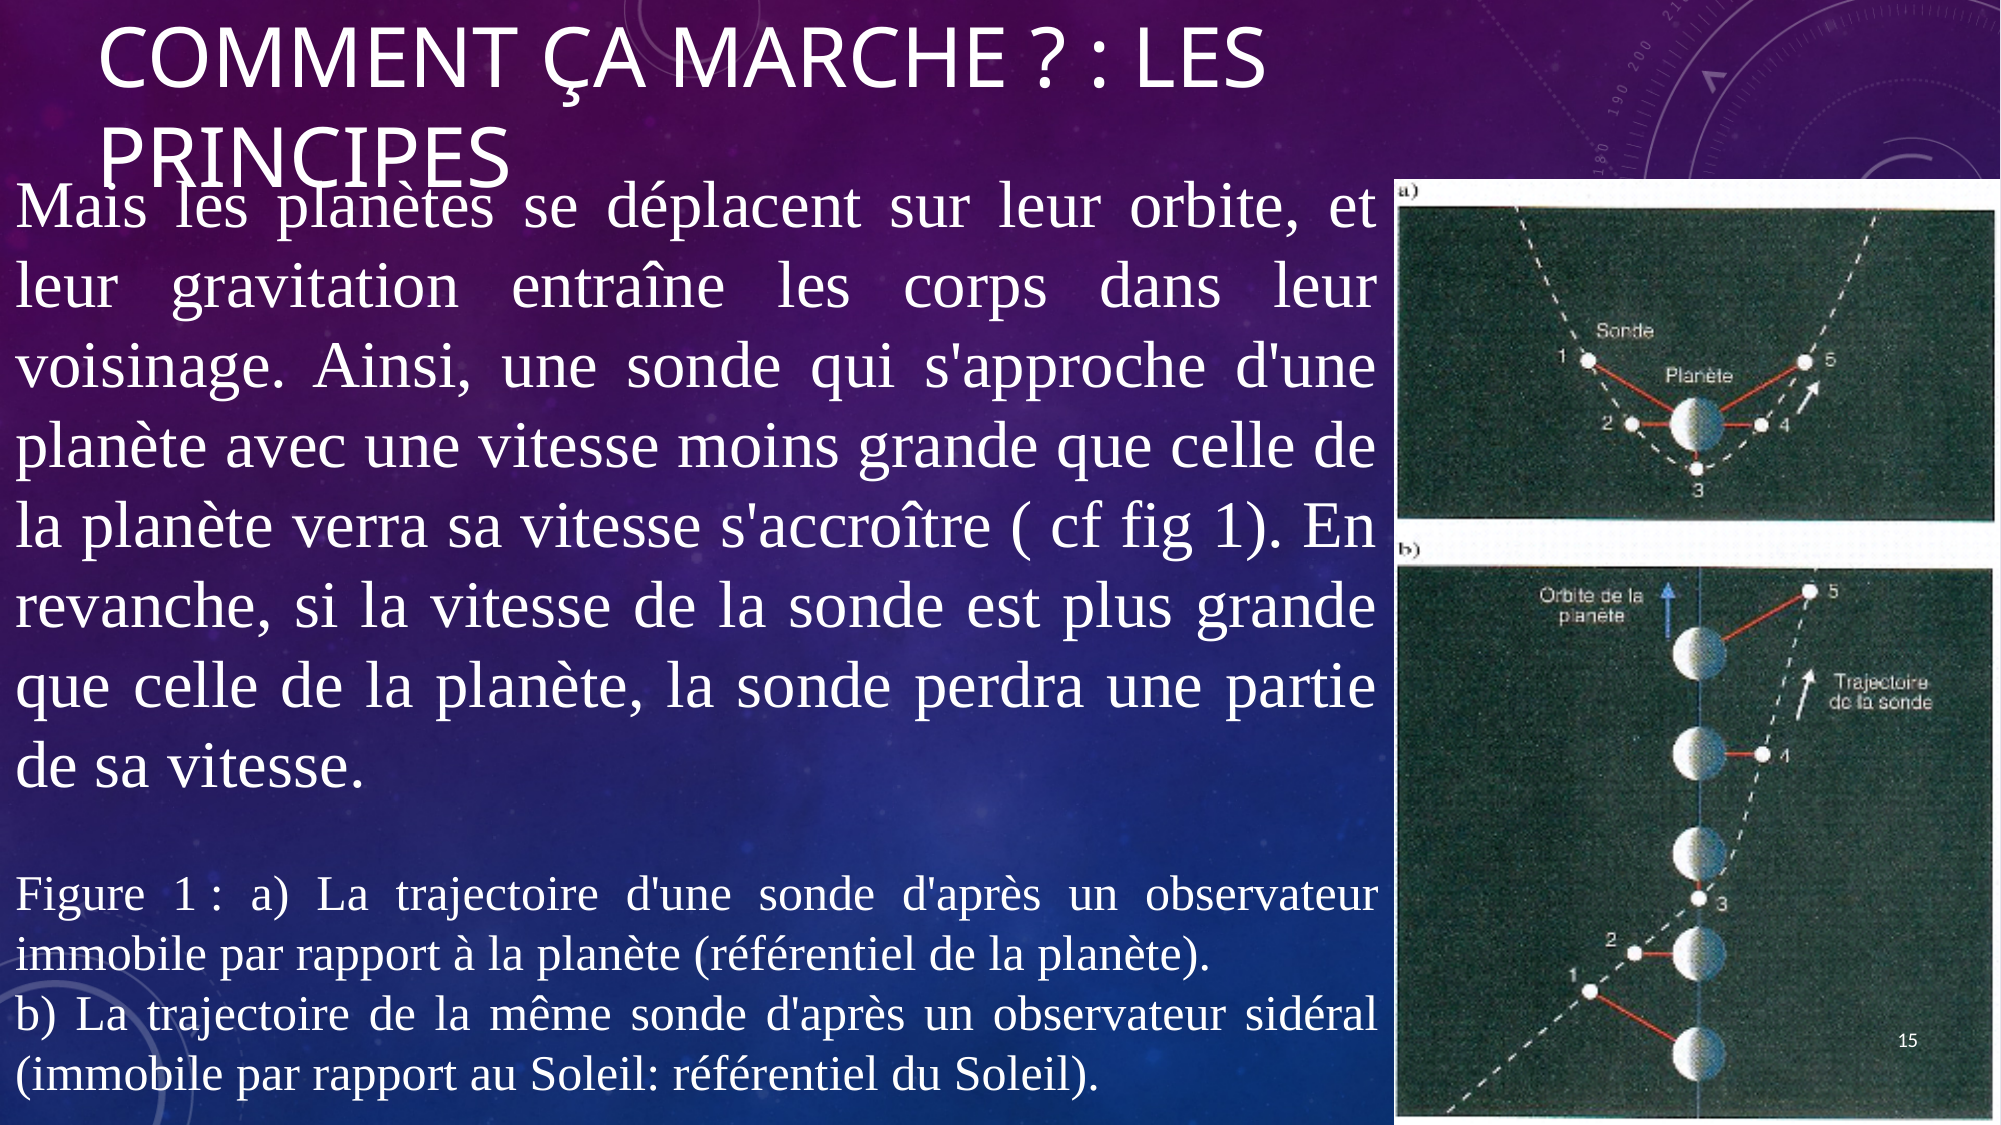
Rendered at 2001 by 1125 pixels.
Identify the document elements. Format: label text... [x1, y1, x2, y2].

title Comment ça marche ? : Les principes [81, 0, 1703, 154]
text_box Mais les planètes se déplacent sur leur orbite, et leur gravitation entraîne les corps dans leur voisinage. Ainsi, une sonde qui s'approche d'une planète avec une vitesse moins grande que celle de la planète verra sa vitesse s'accroître ( cf fig 1). En revanche, si la vitesse de la sonde est plus grande que celle de la planète, la sonde perdra une partie de sa vitesse. Figure 1 : a) La trajectoire d'une sonde d'après un observateur immobile par rapport à la planète (référentiel de la planète). b) La trajectoire de la même sonde d'après un observateur sidéral (immobile par rapport au Soleil: référentiel du Soleil). [0, 153, 1395, 1125]
text_box [1882, 1008, 1973, 1071]
picture [1394, 179, 2000, 1125]
